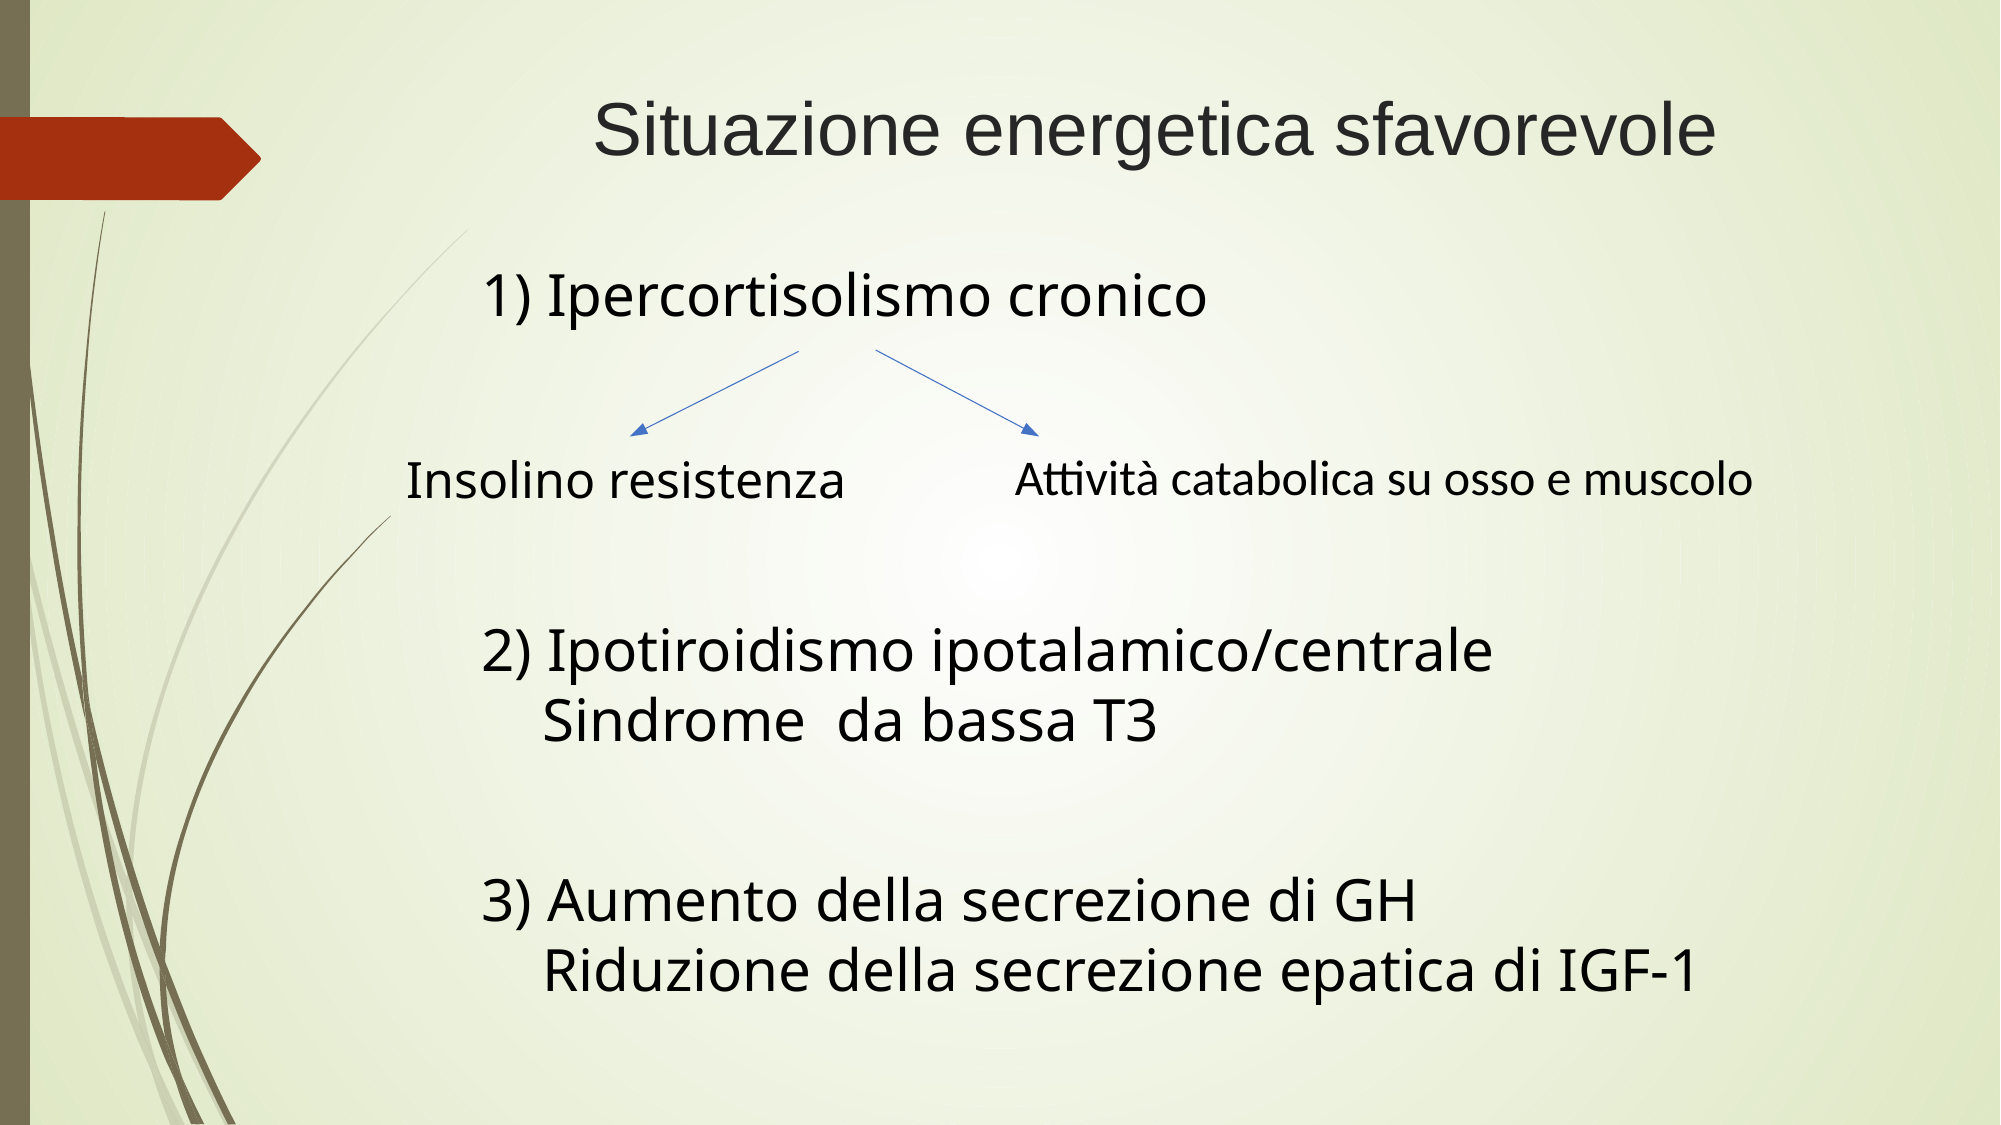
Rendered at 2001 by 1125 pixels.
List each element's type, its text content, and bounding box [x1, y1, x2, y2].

text_box 3) Aumento della secrezione di GH Riduzione della secrezione epatica di IGF-1 [466, 855, 1697, 1013]
text_box Attività catabolica su osso e muscolo [999, 438, 1777, 514]
title Situazione energetica sfavorevole [424, 72, 1887, 283]
text_box Insolino resistenza [391, 441, 839, 517]
text_box 1) Ipercortisolismo cronico [466, 250, 1191, 337]
text_box 2) Ipotiroidismo ipotalamico/centrale Sindrome da bassa T3 [466, 605, 1497, 763]
